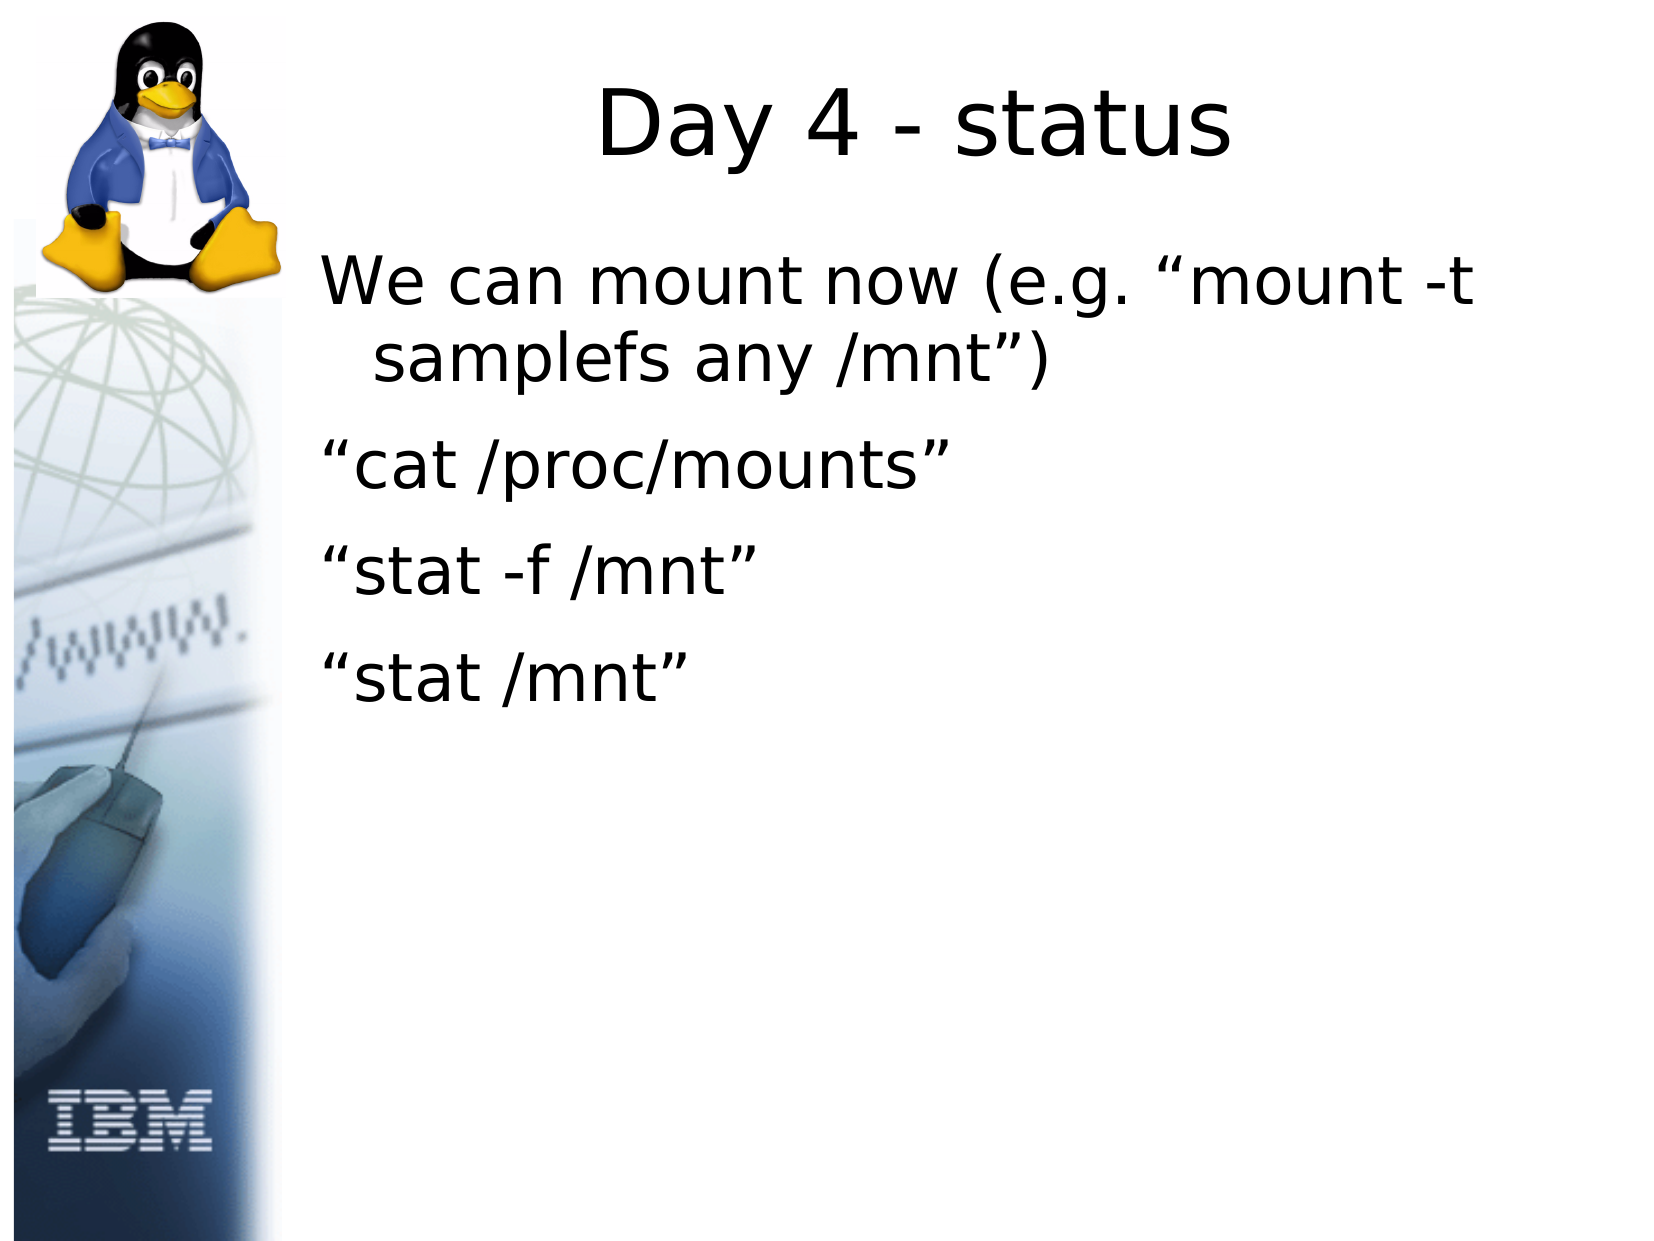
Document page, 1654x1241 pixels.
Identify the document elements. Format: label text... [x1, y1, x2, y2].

list We can mount now (e.g. “mount -t samplefs any /mnt”) “cat /proc/mounts” “stat -f /mnt” “stat /mnt” [301, 243, 1520, 1182]
title Day 4 - status [301, 39, 1528, 209]
